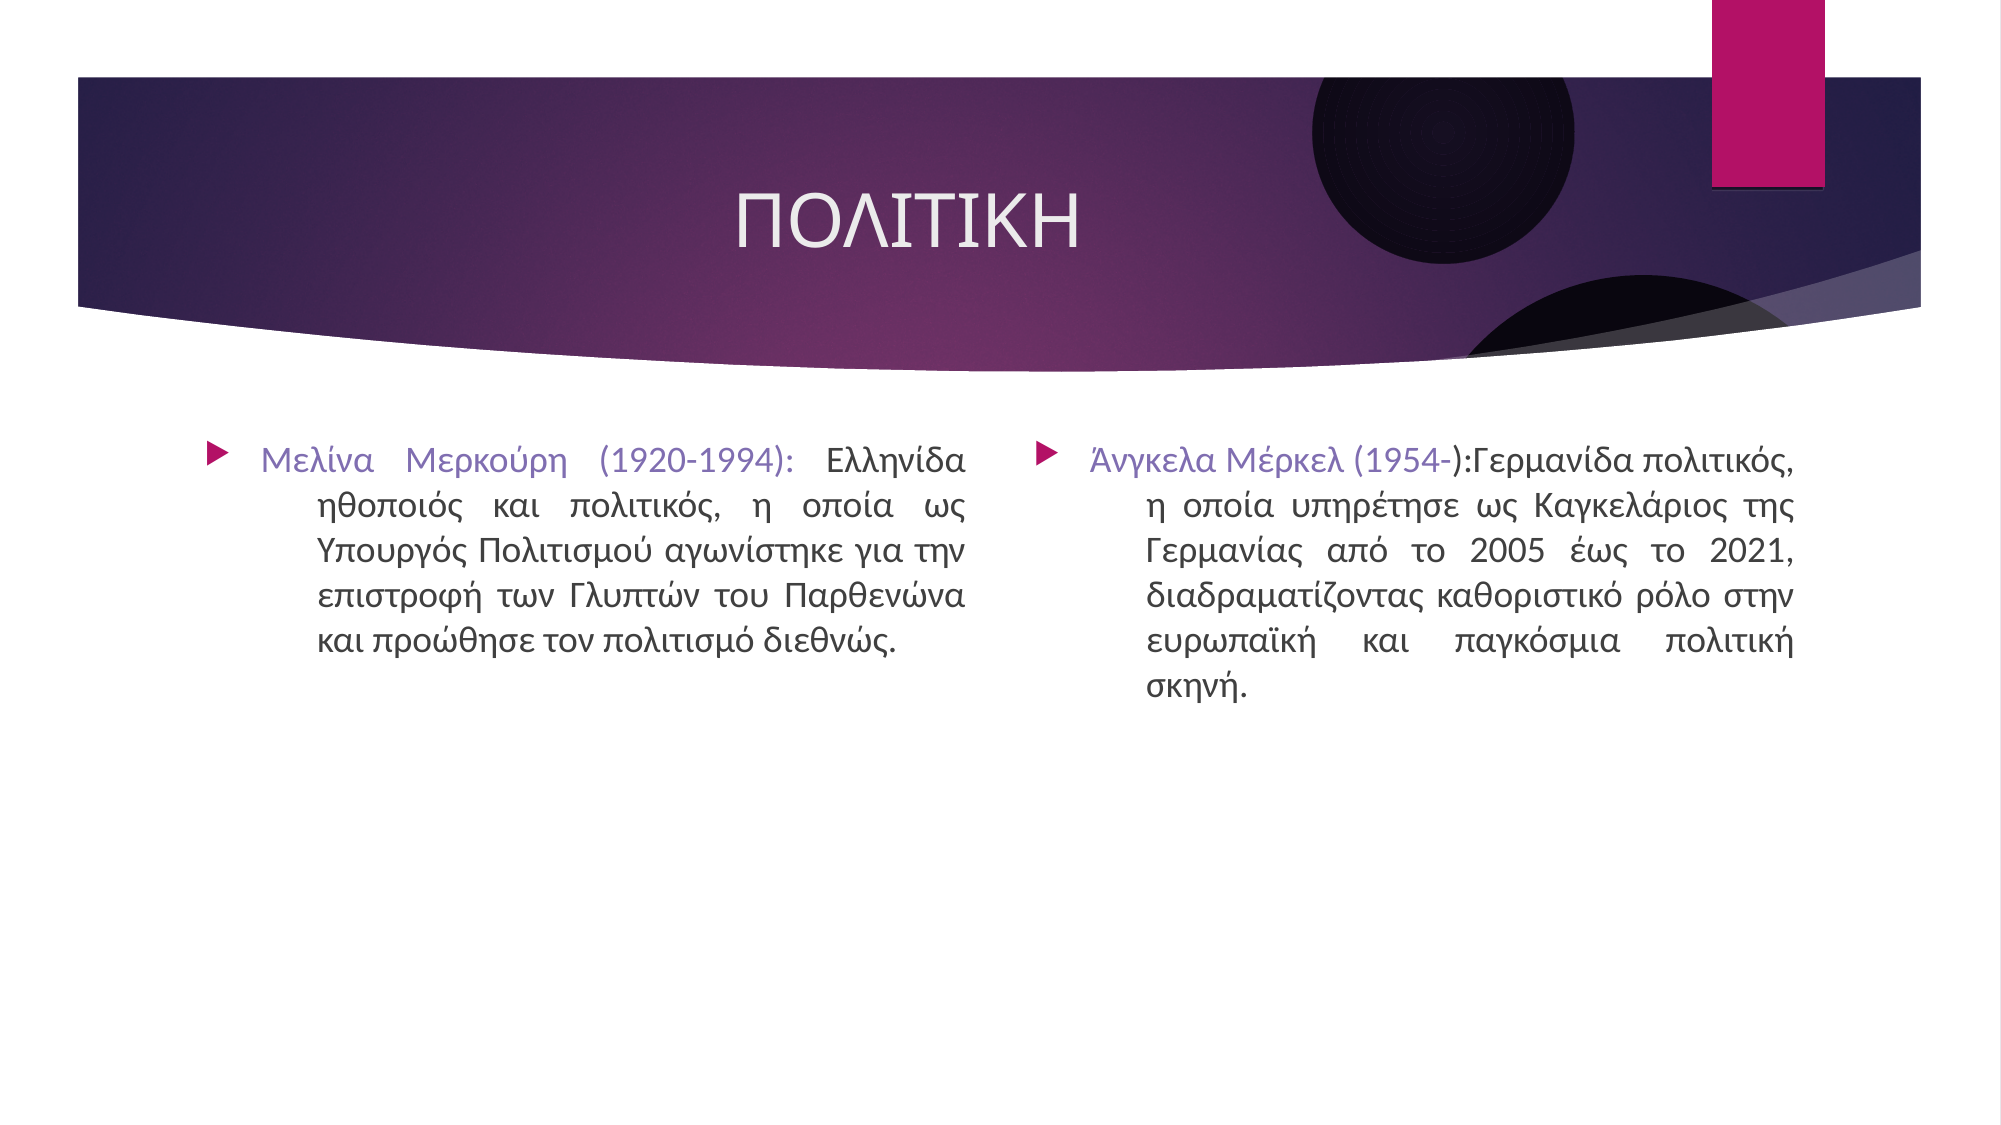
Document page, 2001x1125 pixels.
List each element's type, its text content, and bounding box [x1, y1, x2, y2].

list Μελίνα Μερκούρη (1920-1994): Ελληνίδα ηθοποιός και πολιτικός, η οποία ως Υπουργός Πολιτισμού αγωνίστηκε για την επιστροφή των Γλυπτών του Παρθενώνα και προώθησε τον πολιτισμό διεθνώς. [189, 427, 981, 988]
title ΠΟΛΙΤΙΚΗ [189, 159, 1627, 276]
list Άνγκελα Μέρκελ (1954-):Γερμανίδα πολιτικός, η οποία υπηρέτησε ως Καγκελάριος της Γερμανίας από το 2005 έως το 2021, διαδραματίζοντας καθοριστικό ρόλο στην ευρωπαϊκή και παγκόσμια πολιτική σκηνή. [1018, 427, 1810, 988]
